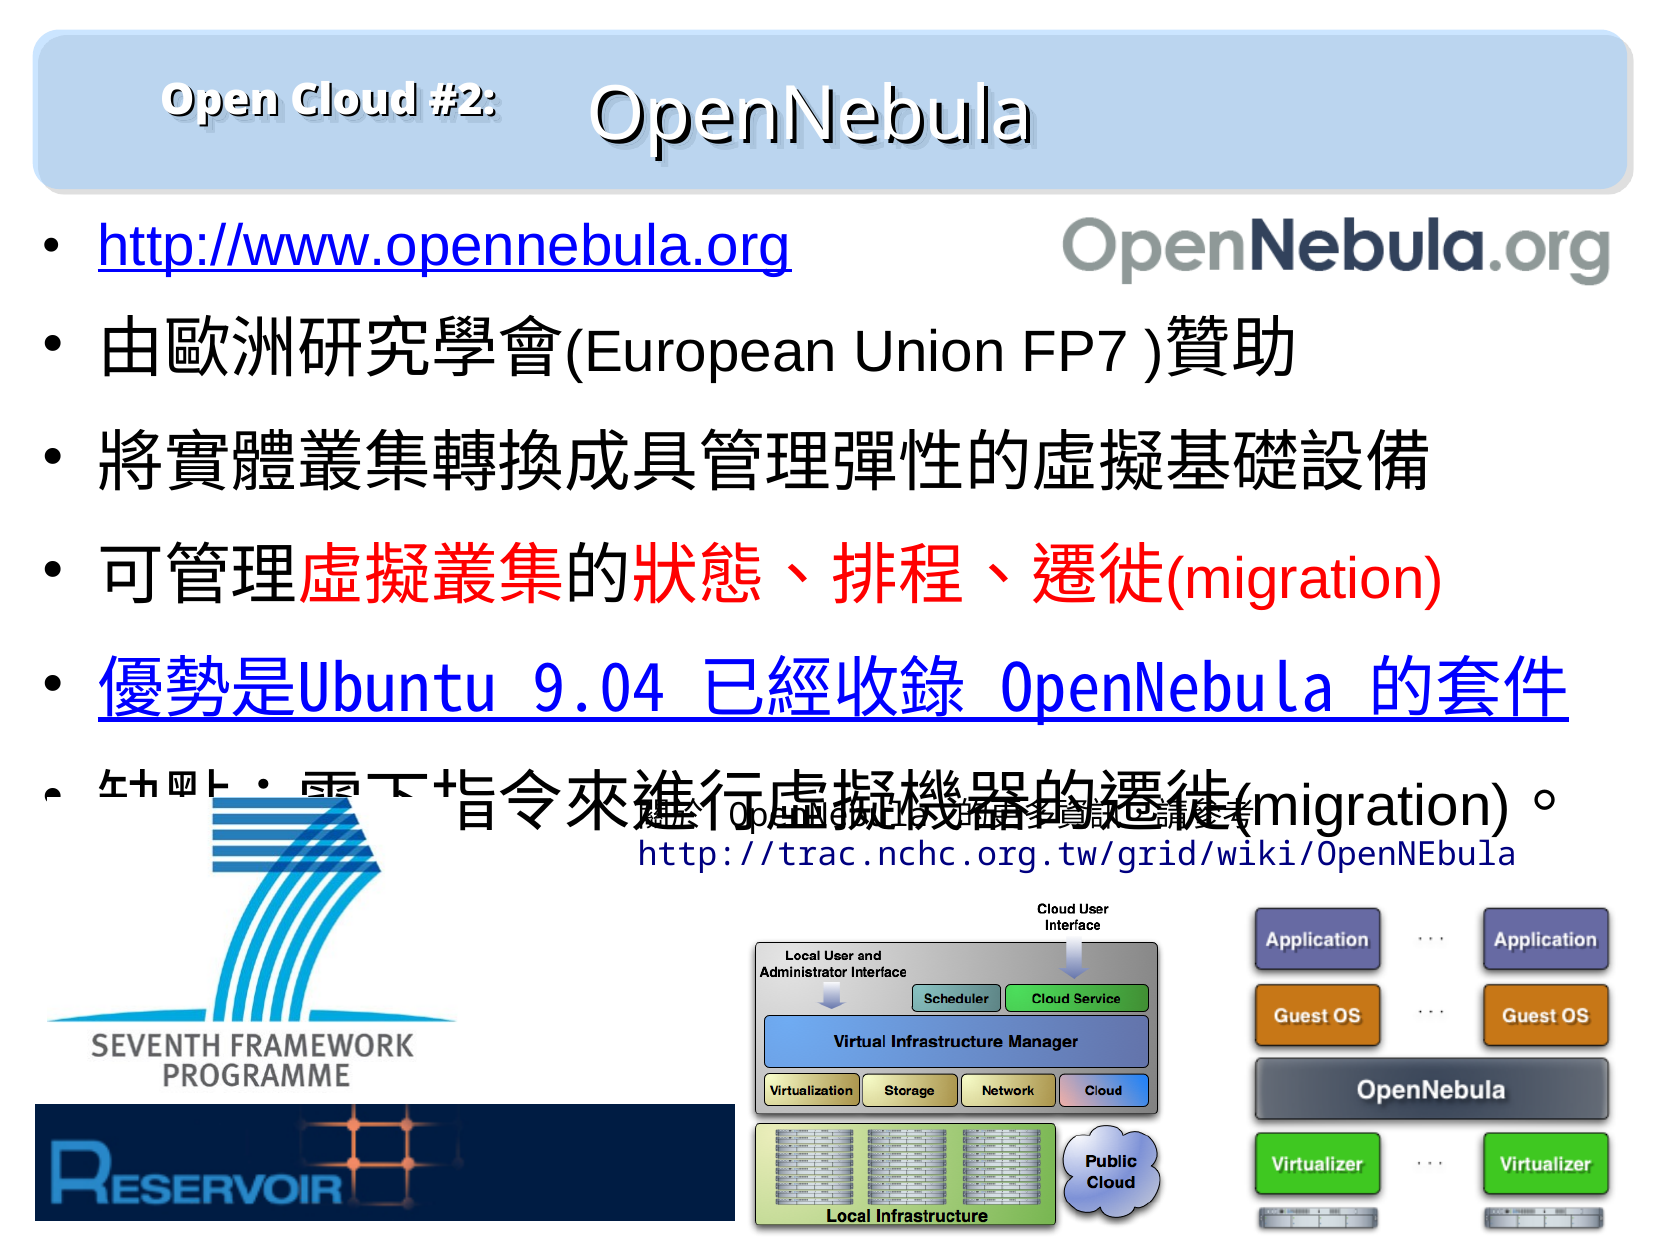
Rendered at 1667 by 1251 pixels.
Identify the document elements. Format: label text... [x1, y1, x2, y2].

picture [797, 183, 1625, 302]
picture [47, 797, 458, 1093]
text_box Open Cloud #2: OpenNebula [32, 29, 1628, 190]
list http://www.opennebula.org 由歐洲研究學會(European Union FP7 )贊助 將實體叢集轉換成具管理彈性的虛擬基礎設備 可管理虛擬叢集的狀態、排程、遷徙(migration) 優勢是Ubuntu 9.04 已經收錄 OpenNebula 的套件 缺點：需下指令來進行虛擬機器的遷徙(migration)。 [41, 212, 1607, 761]
picture [1234, 891, 1630, 1247]
text_box 關於 OpenNebula 的更多資訊，請參考http://trac.nchc.org.tw/grid/wiki/OpenNEbula [616, 779, 1595, 886]
picture [35, 891, 1182, 1247]
